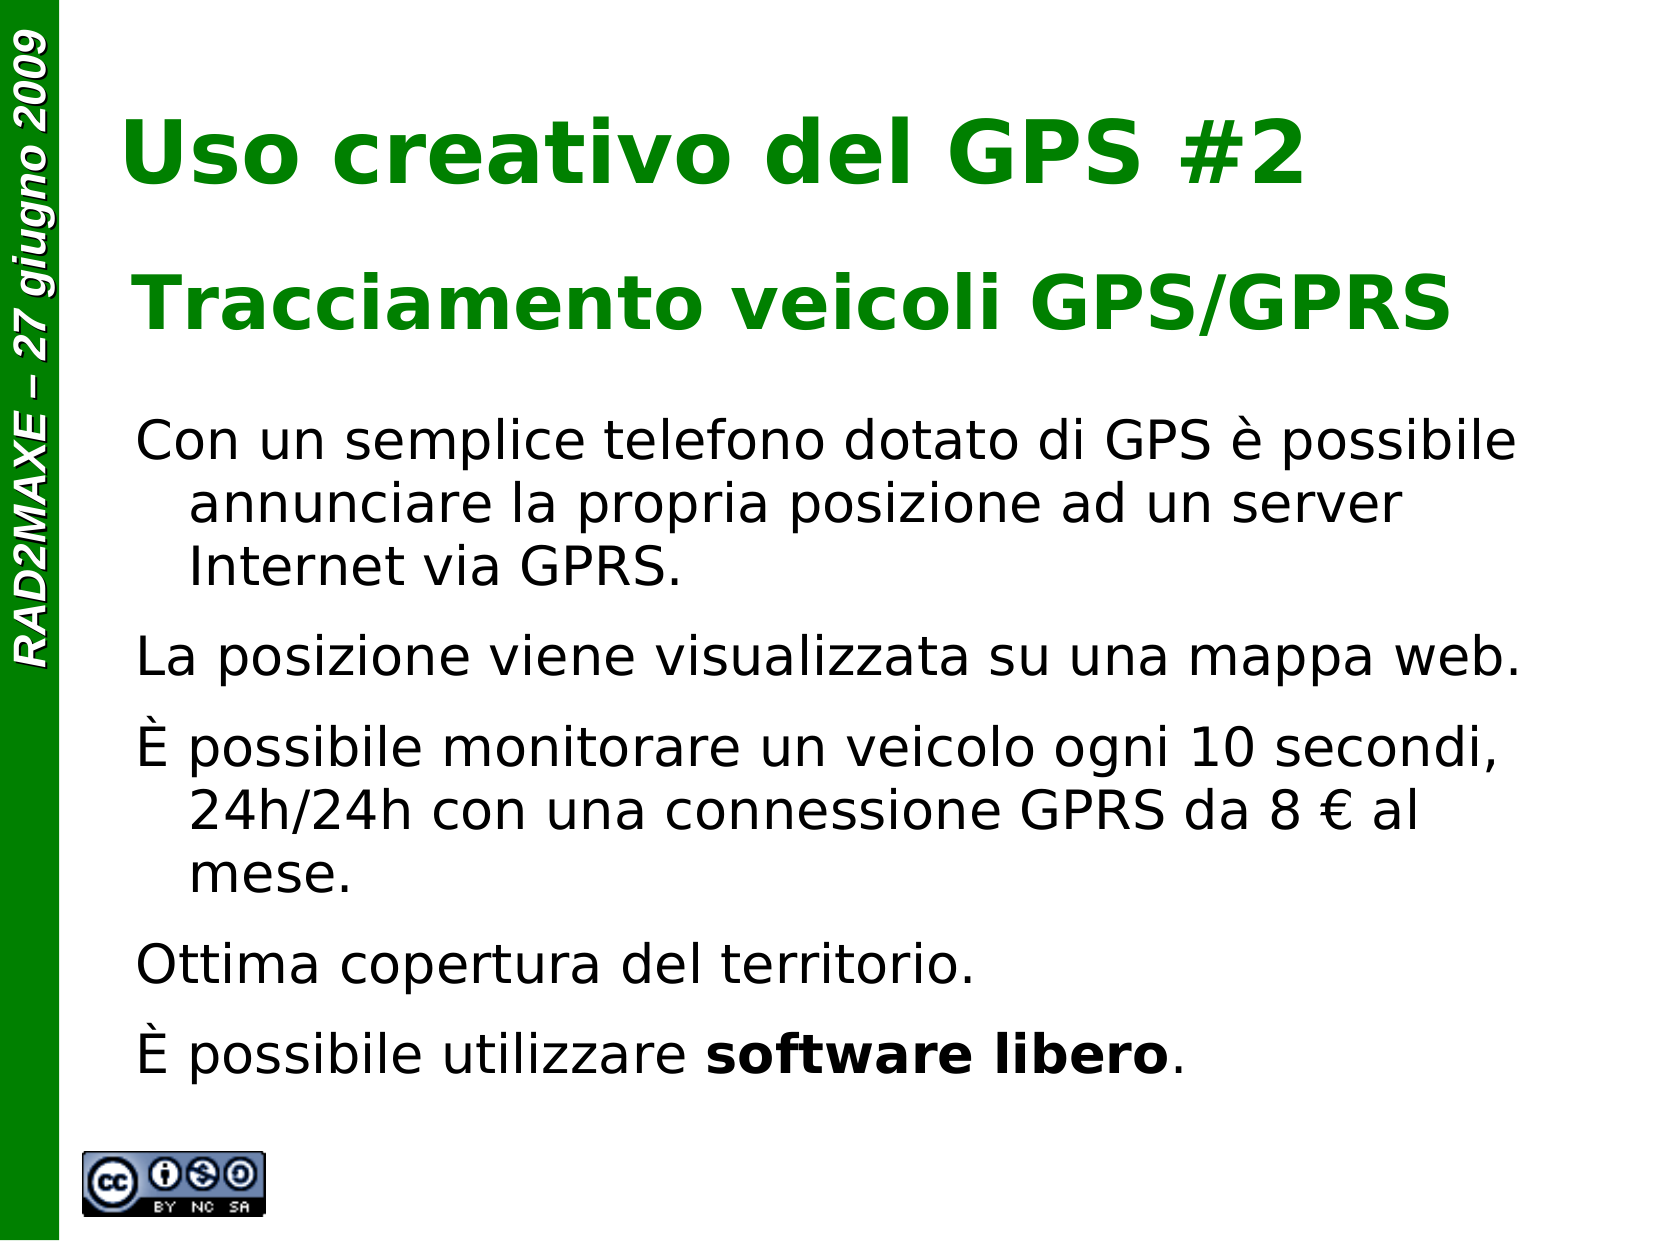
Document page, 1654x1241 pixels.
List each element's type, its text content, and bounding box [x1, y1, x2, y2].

picture [82, 1151, 266, 1217]
title Uso creativo del GPS #2 [118, 56, 1565, 249]
list Con un semplice telefono dotato di GPS è possibile annunciare la propria posizione ad un server Internet via GPRS. La posizione viene visualizzata su una mappa web. È possibile monitorare un veicolo ogni 10 secondi, 24h/24h con una connessione GPRS da 8 € al mese. Ottima copertura del territorio. È possibile utilizzare software libero. [118, 408, 1565, 1087]
text_box Tracciamento veicoli GPS/GPRS [116, 252, 1472, 355]
